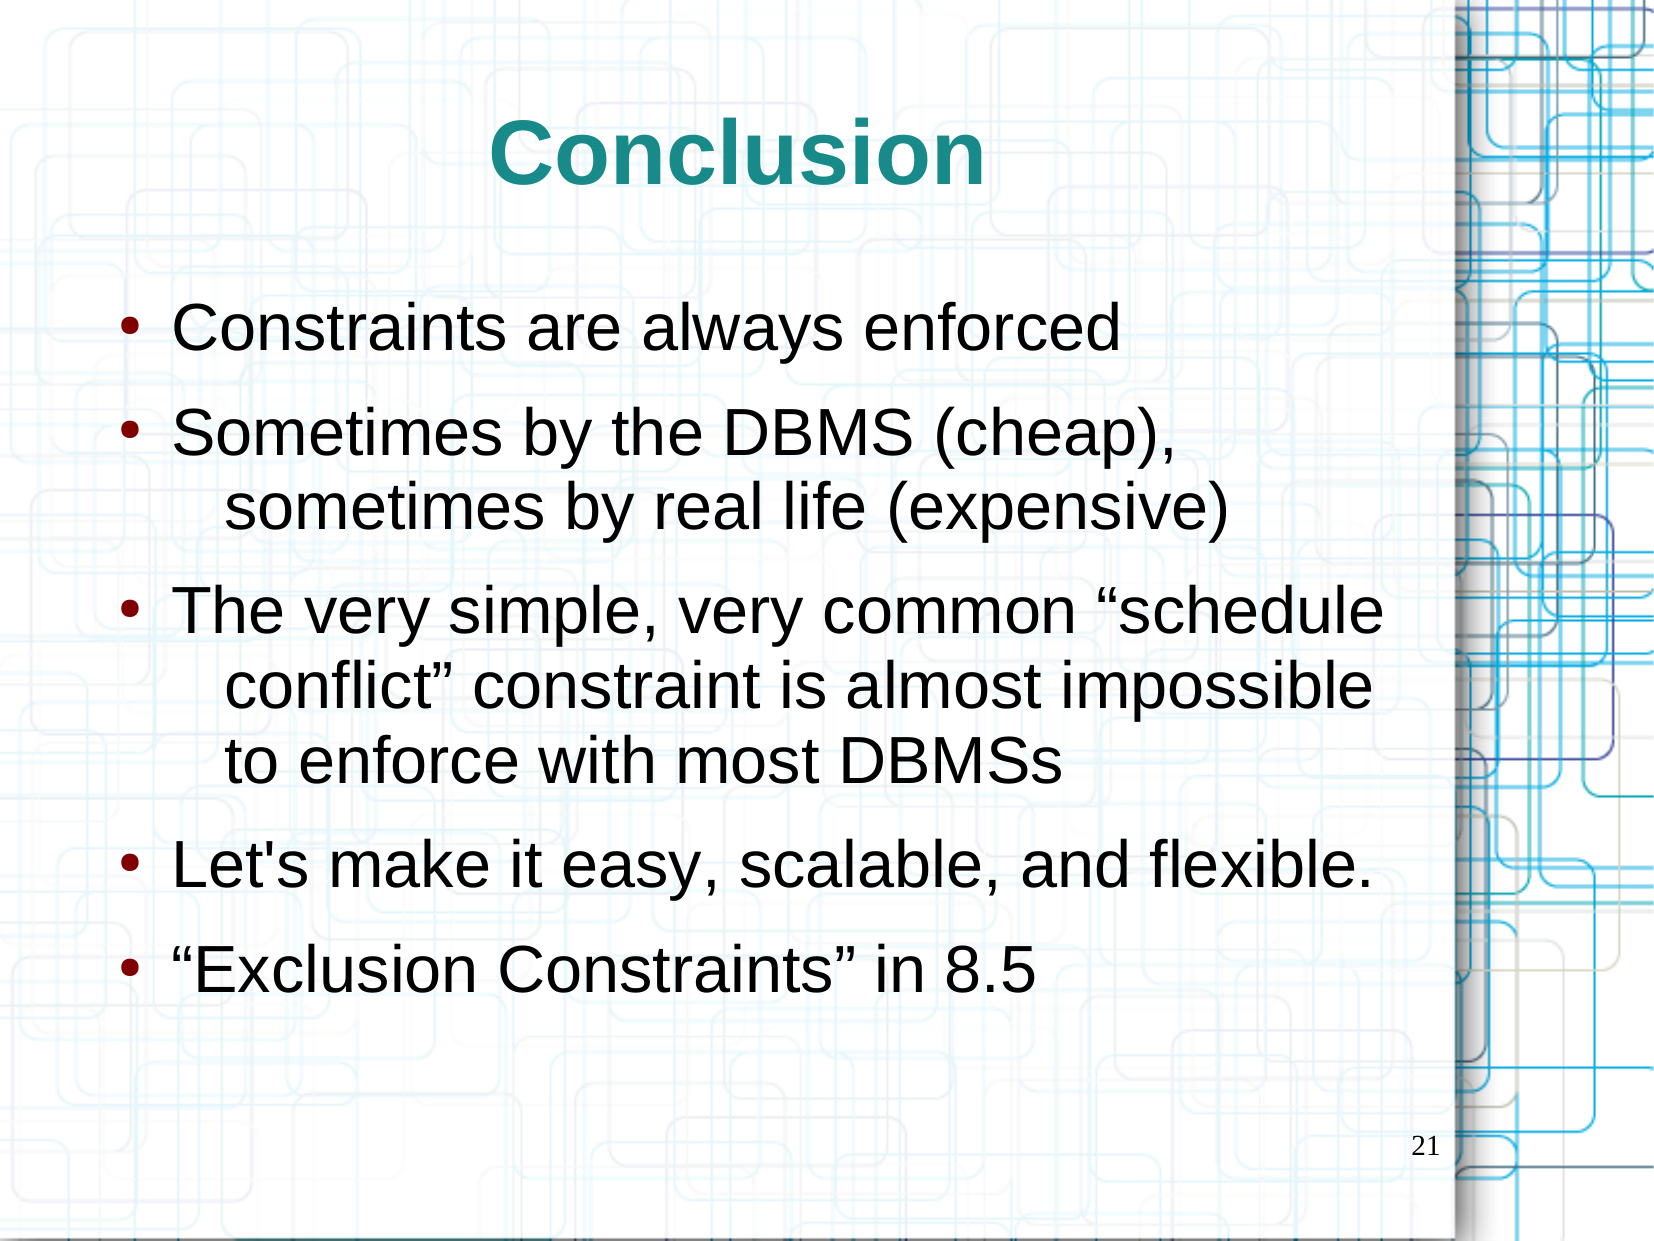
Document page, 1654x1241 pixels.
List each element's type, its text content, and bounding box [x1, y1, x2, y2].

picture [0, 0, 1654, 1241]
list Constraints are always enforced Sometimes by the DBMS (cheap), sometimes by real life (expensive) The very simple, very common “schedule conflict” constraint is almost impossible to enforce with most DBMSs Let's make it easy, scalable, and flexible. “Exclusion Constraints” in 8.5 [82, 290, 1418, 1094]
title Conclusion [59, 56, 1418, 250]
